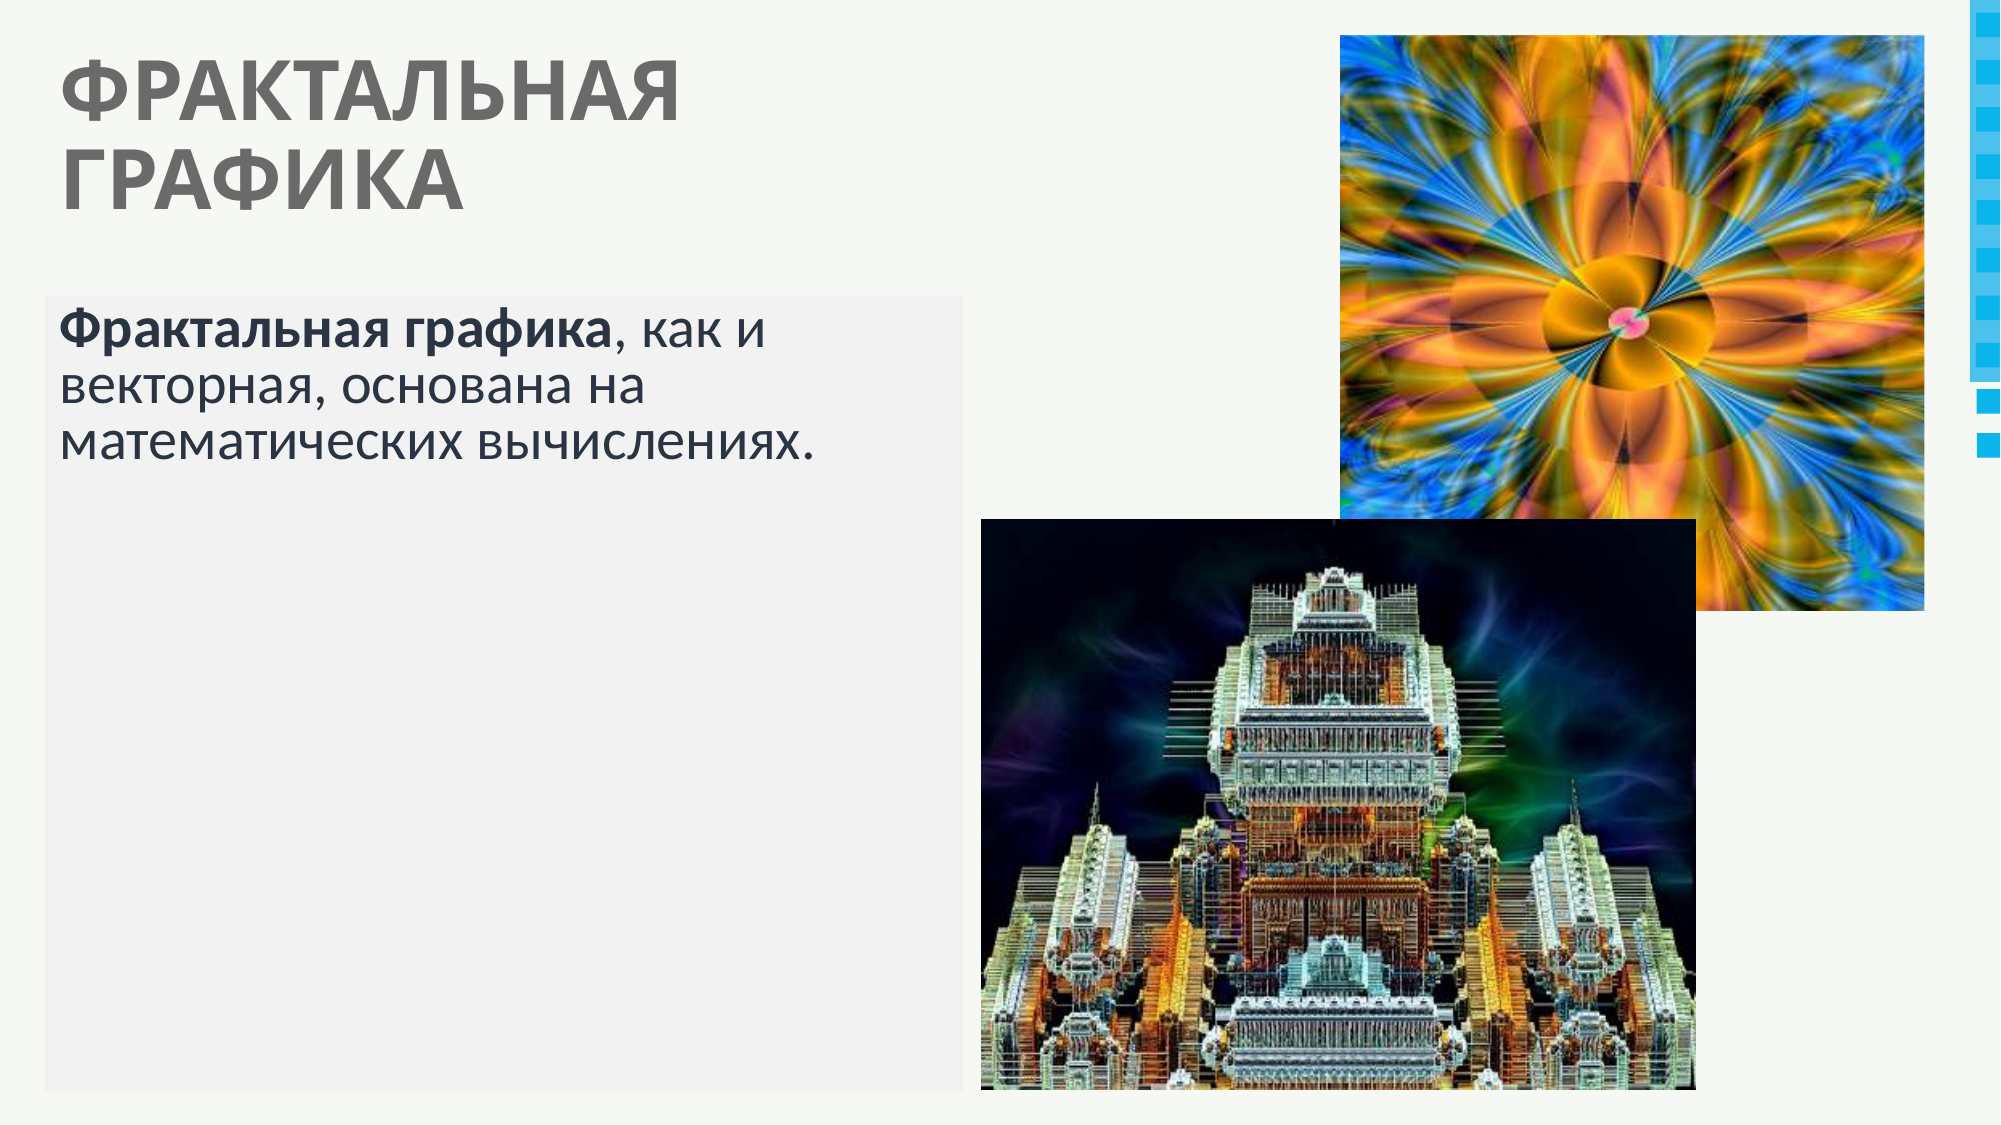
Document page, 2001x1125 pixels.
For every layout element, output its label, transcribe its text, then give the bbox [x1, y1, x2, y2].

list Фрактальная графика, как и векторная, основана на математических вычислениях. [44, 295, 964, 1092]
picture [981, 35, 1925, 1090]
title ФРАКТАЛЬНАЯ ГРАФИКА [44, 29, 1111, 247]
